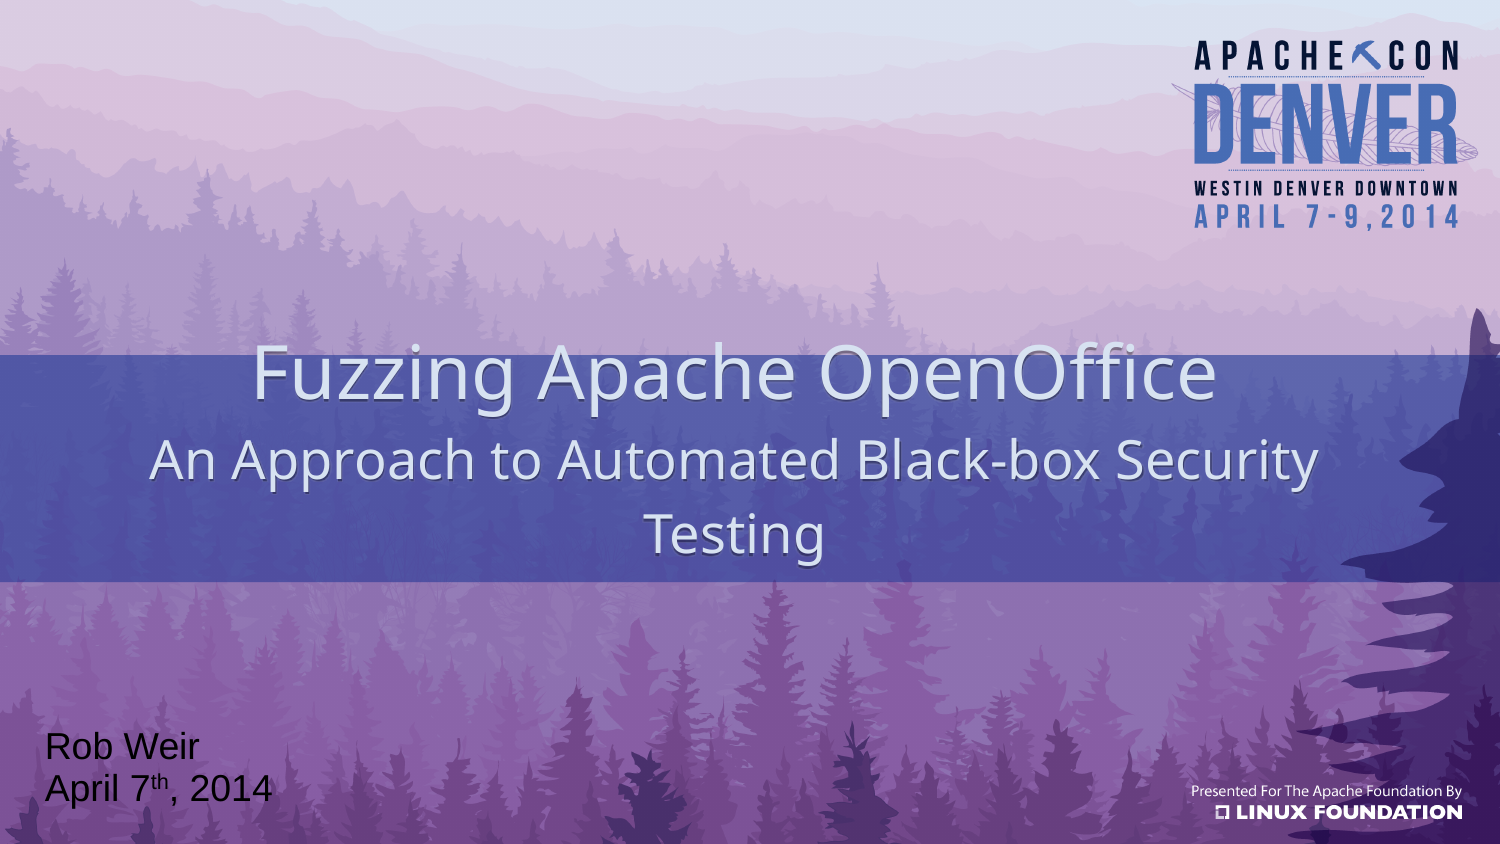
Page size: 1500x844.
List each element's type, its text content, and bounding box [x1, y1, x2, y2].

text_box Rob Weir April 7th, 2014 [30, 718, 288, 819]
subtitle Fuzzing Apache OpenOffice An Approach to Automated Black-box Security Testing [60, 268, 1410, 826]
picture [0, 0, 1500, 844]
